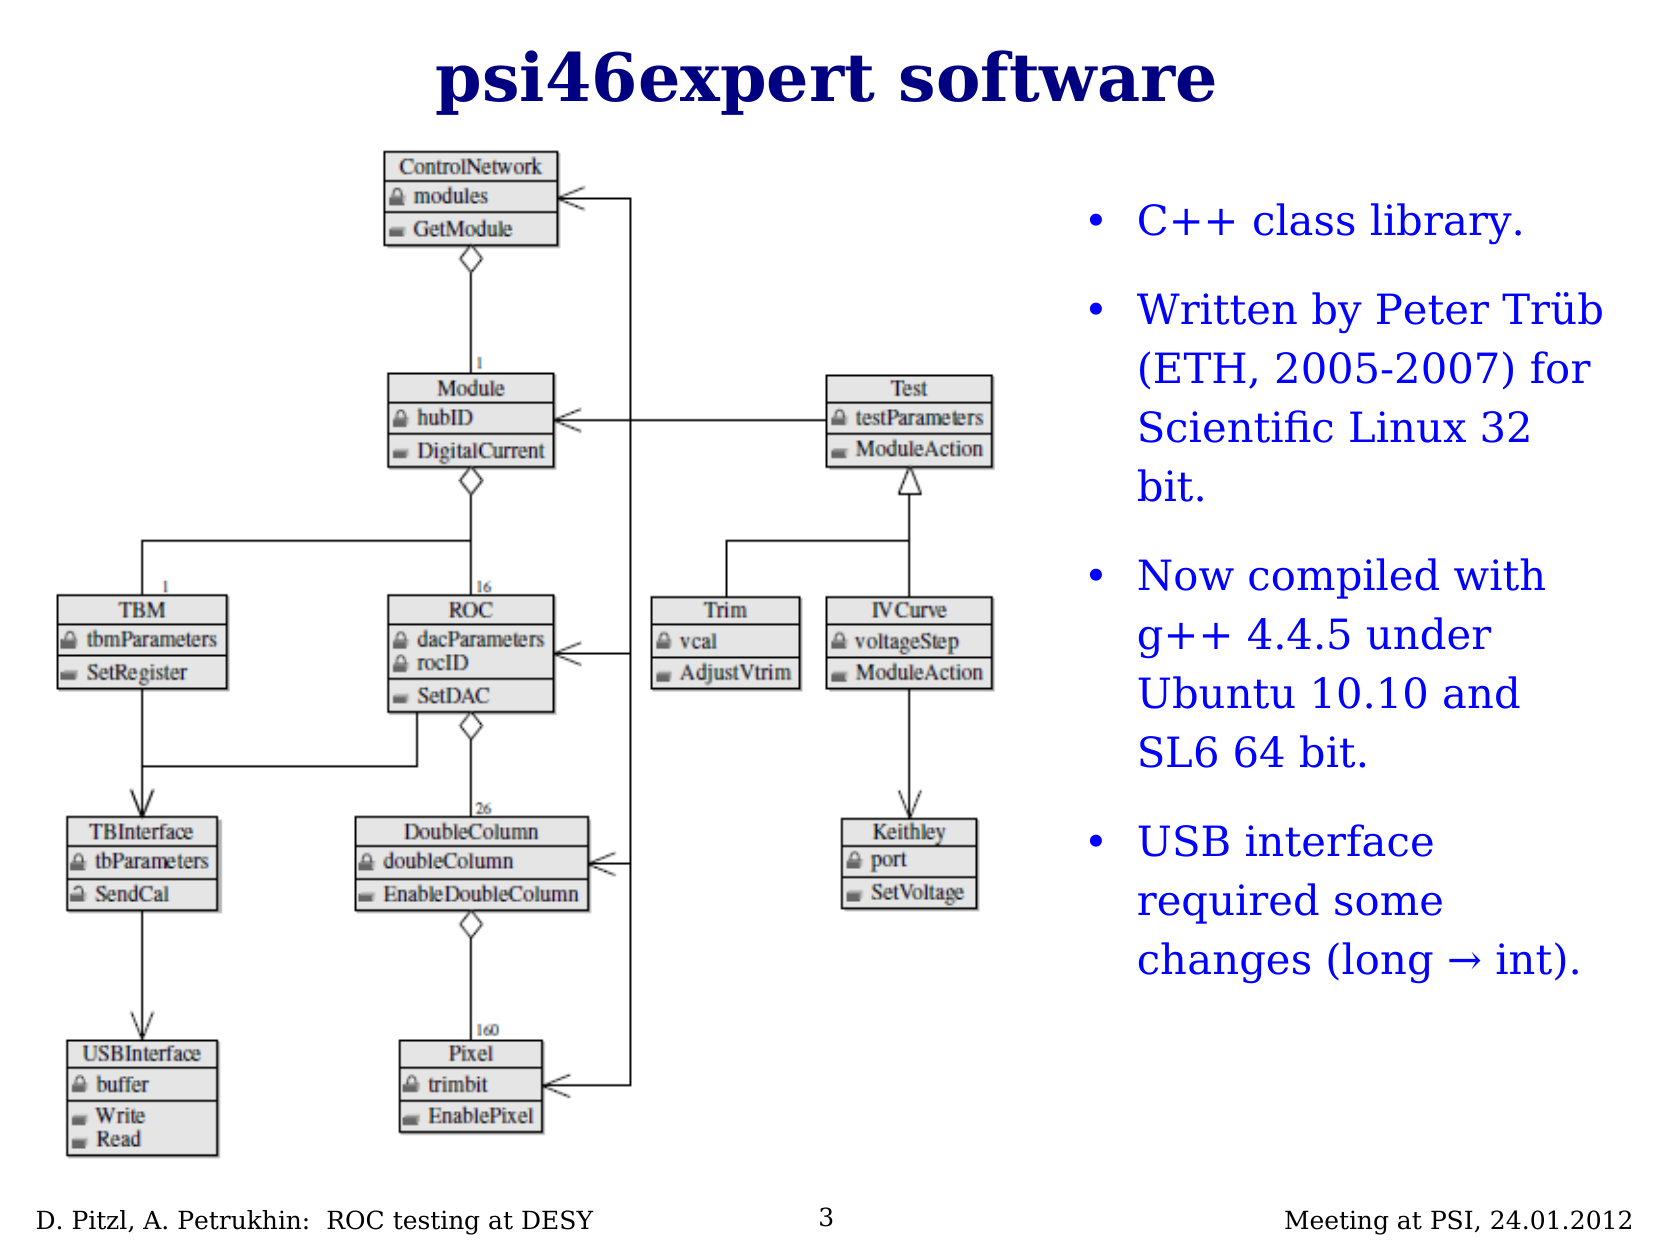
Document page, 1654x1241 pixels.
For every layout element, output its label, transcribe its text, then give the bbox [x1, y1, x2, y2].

list C++ class library. Written by Peter Trüb (ETH, 2005-2007) for Scientific Linux 32 bit. Now compiled with g++ 4.4.5 under Ubuntu 10.10 and SL6 64 bit. USB interface required some changes (long → int). [1083, 186, 1615, 1063]
picture [34, 128, 1024, 1182]
title psi46expert software [121, 32, 1534, 124]
